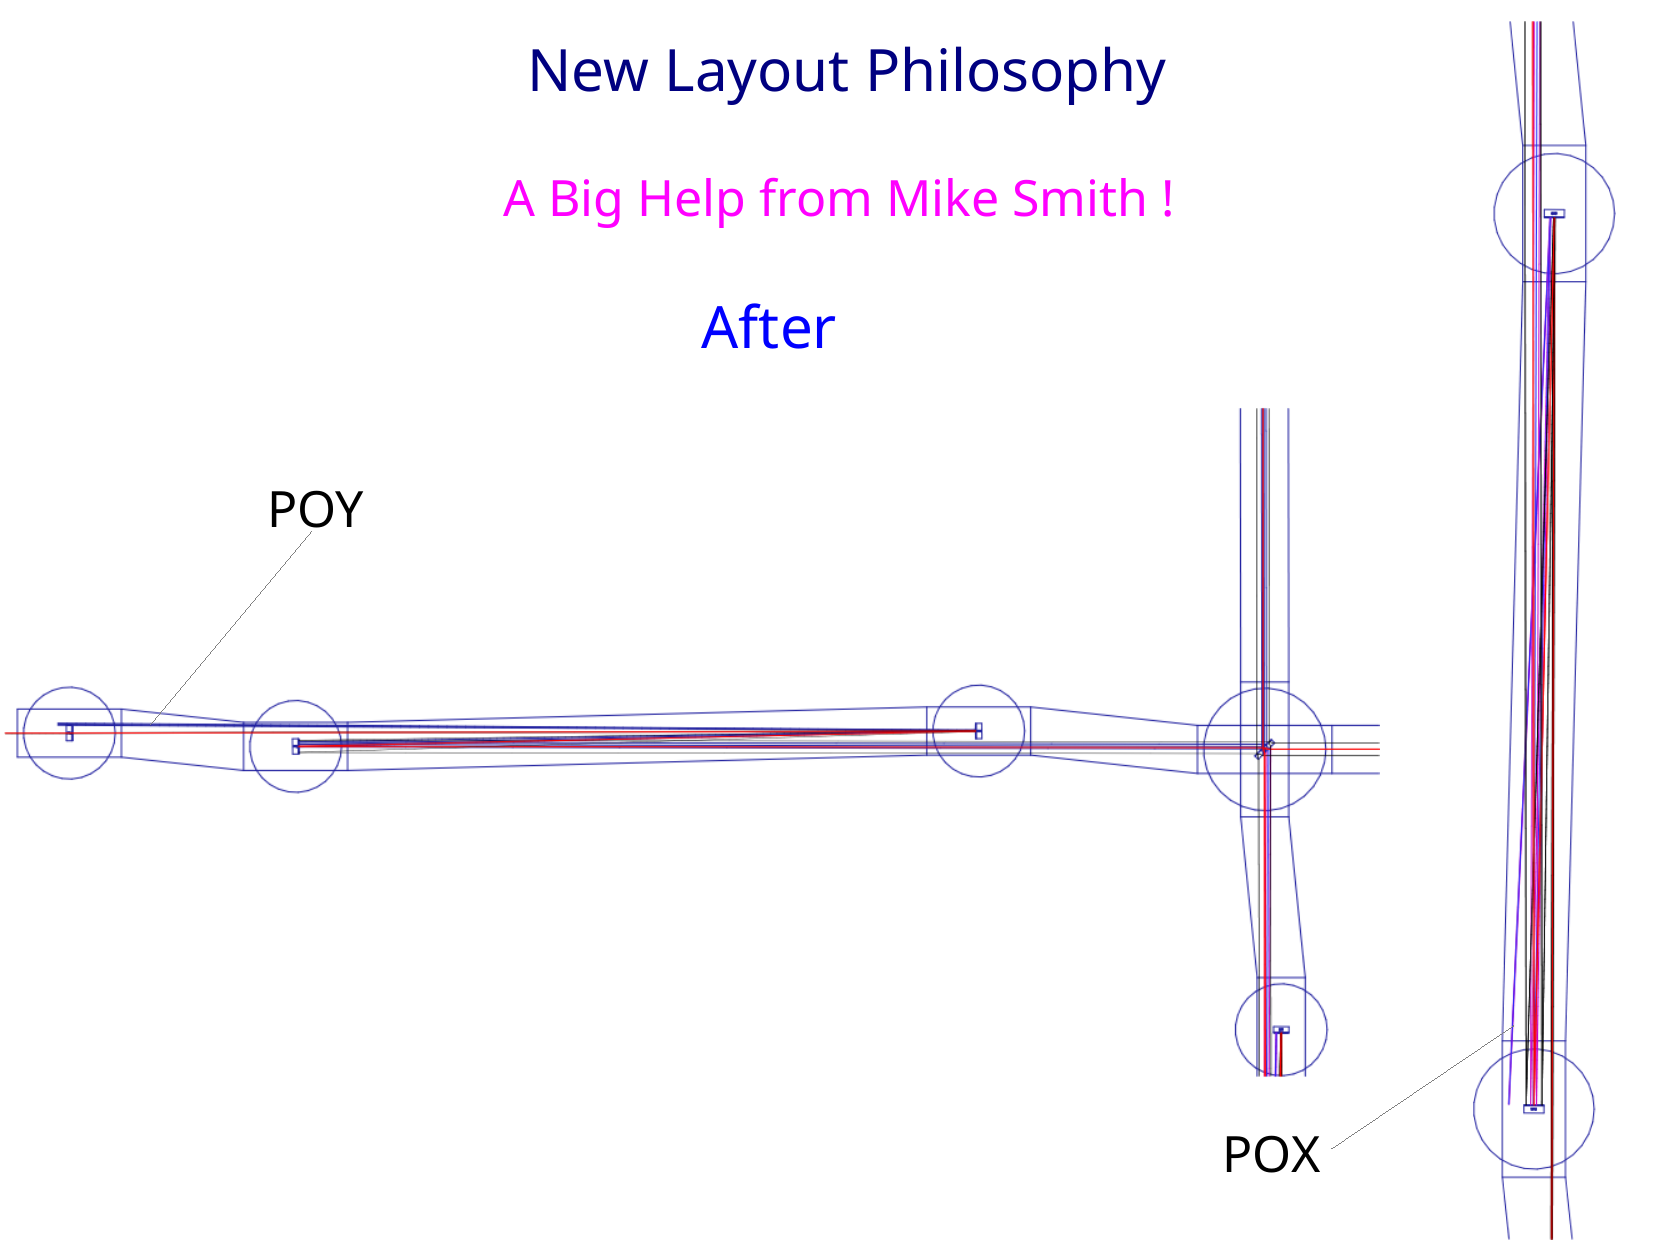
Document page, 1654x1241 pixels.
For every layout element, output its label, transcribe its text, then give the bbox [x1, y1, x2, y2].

text_box A Big Help from Mike Smith ! [488, 155, 1166, 231]
picture [4, 407, 1380, 1078]
text_box POY [252, 467, 376, 543]
text_box After [687, 279, 843, 365]
text_box New Layout Philosophy [512, 21, 1142, 107]
text_box POX [1207, 1111, 1332, 1187]
picture [1473, 21, 1616, 1241]
